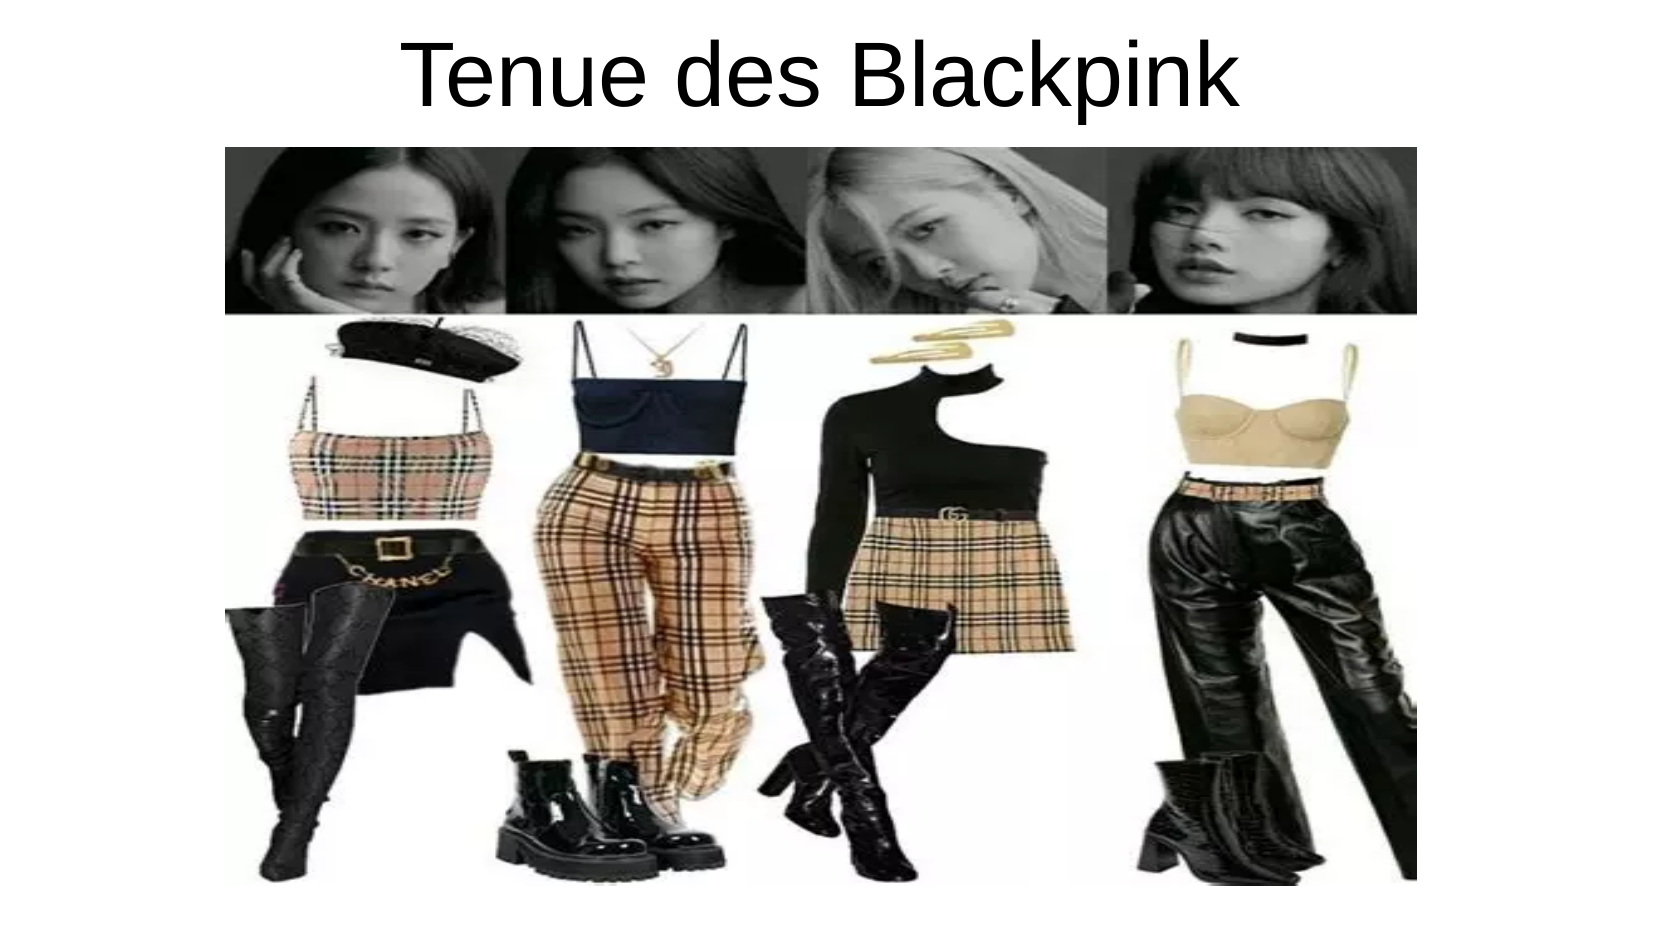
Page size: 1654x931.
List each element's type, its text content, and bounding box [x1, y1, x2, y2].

picture [225, 147, 1417, 886]
title Tenue des Blackpink [76, 0, 1565, 148]
